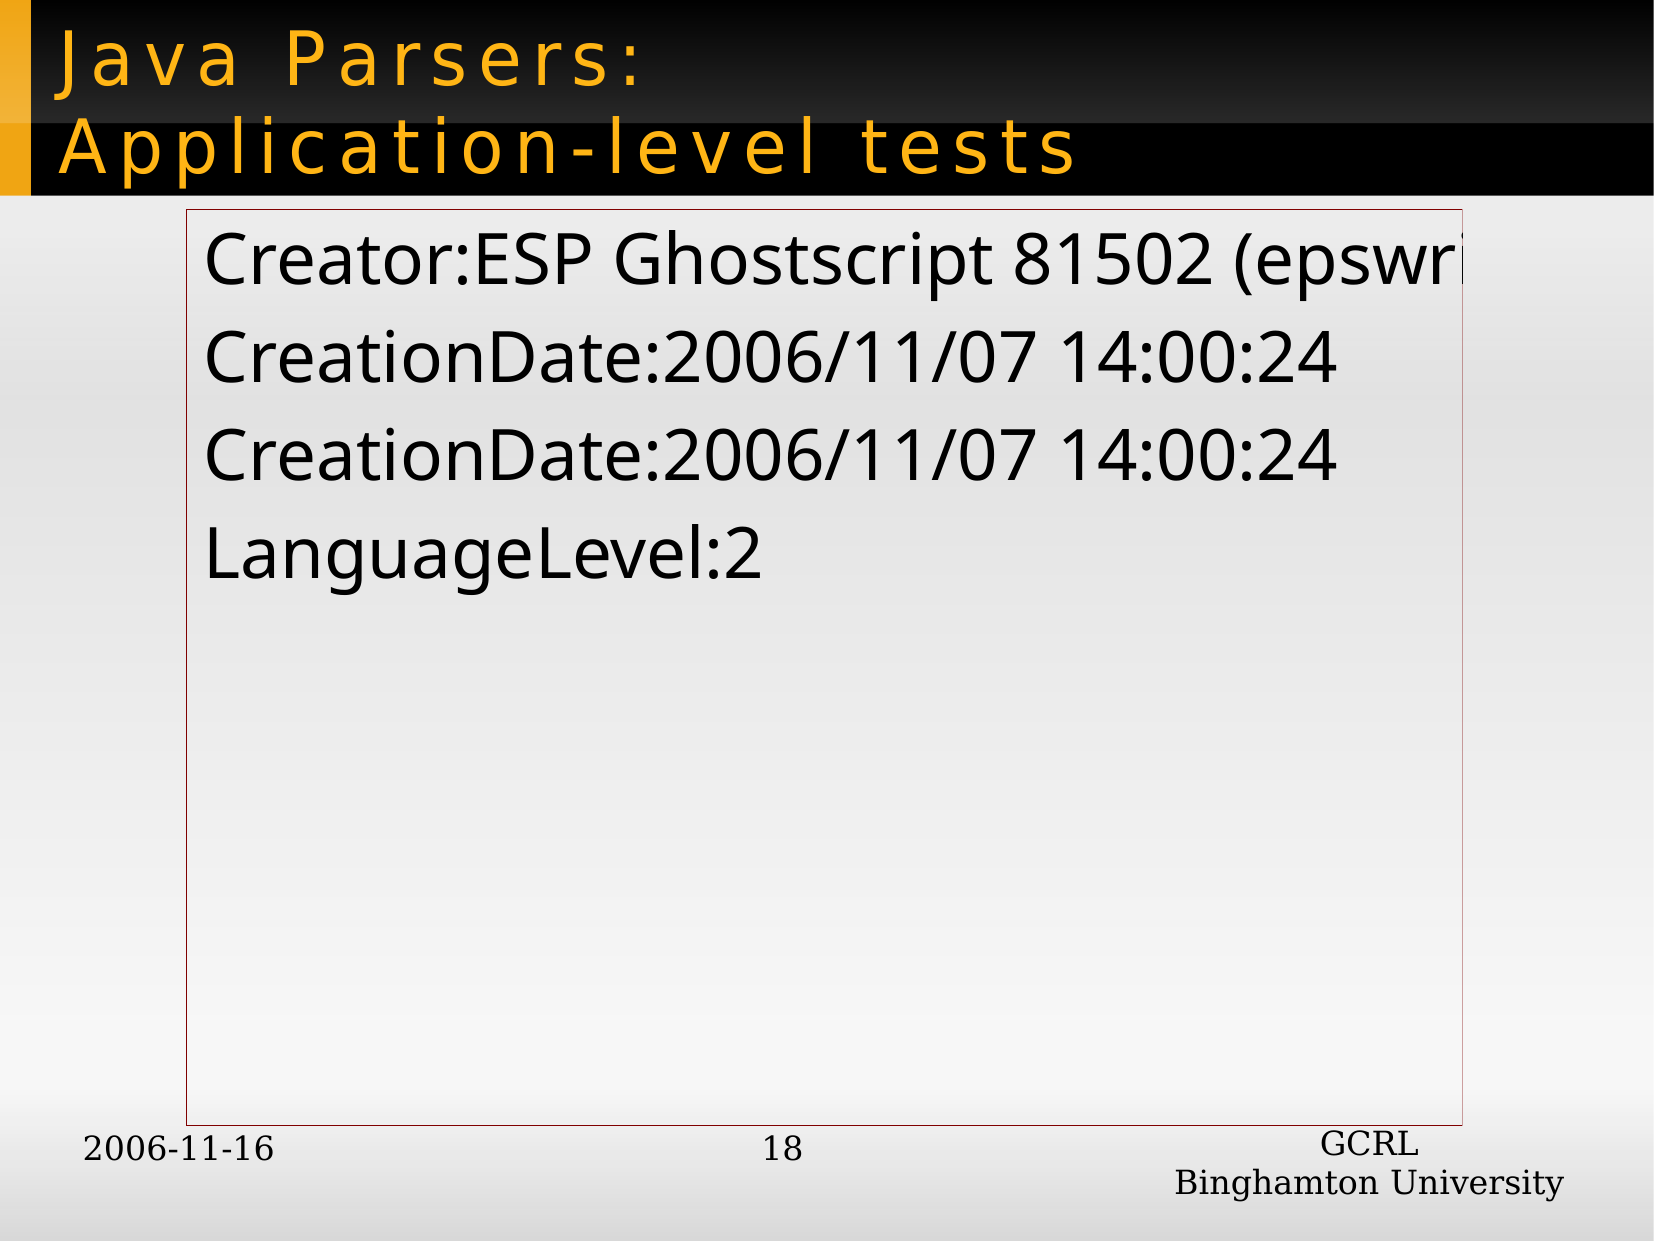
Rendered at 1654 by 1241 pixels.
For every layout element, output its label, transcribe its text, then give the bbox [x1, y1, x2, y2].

title Java Parsers: Application-level tests [59, 16, 1538, 191]
picture [0, 0, 1654, 1241]
